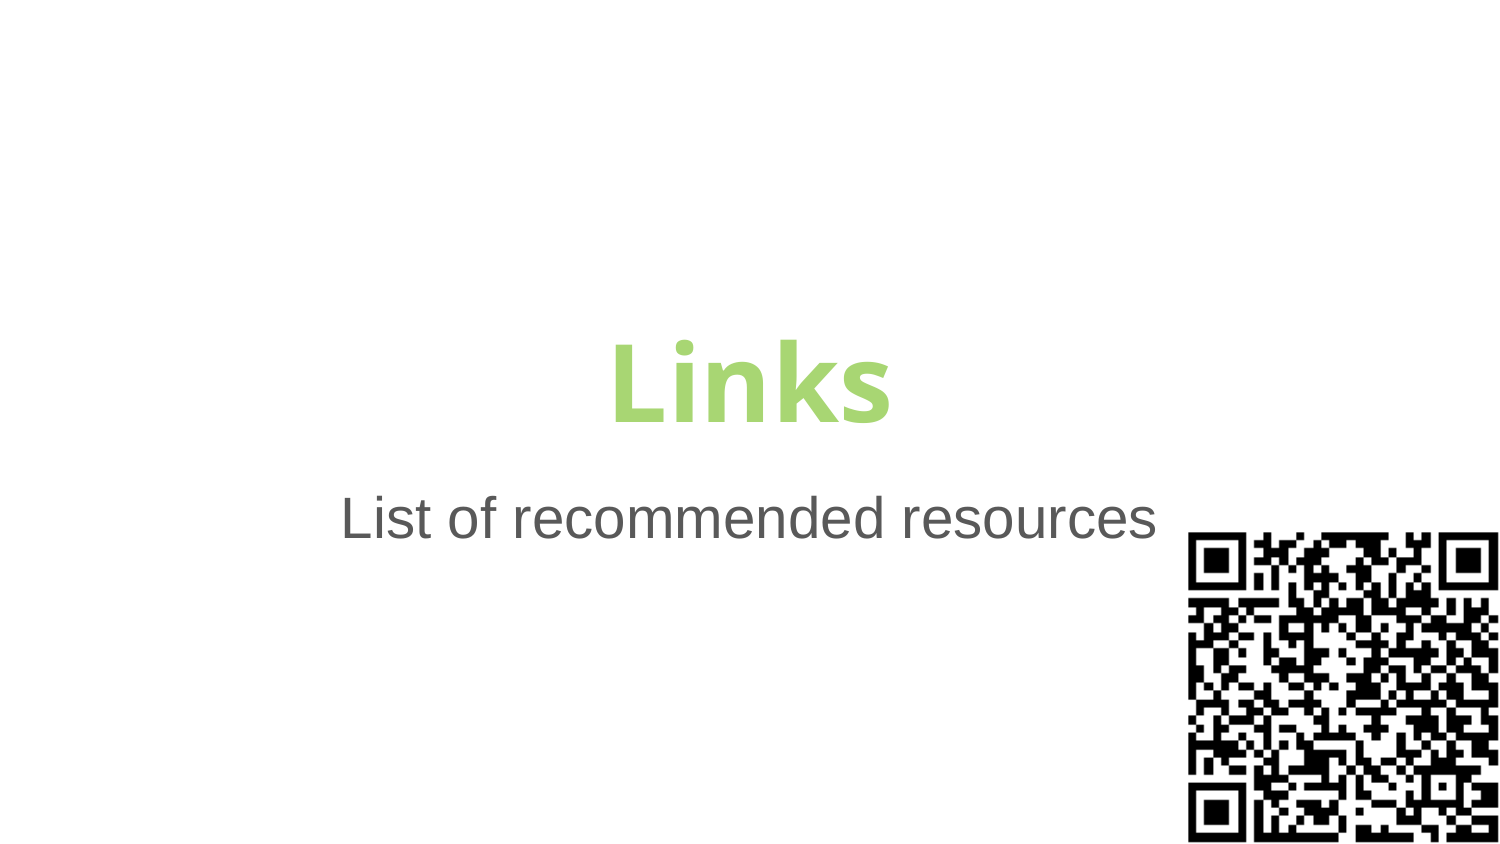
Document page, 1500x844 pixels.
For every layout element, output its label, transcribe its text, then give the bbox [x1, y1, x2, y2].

subtitle List of recommended resources [51, 464, 1449, 595]
picture [1187, 531, 1500, 844]
title Links [51, 122, 1449, 459]
